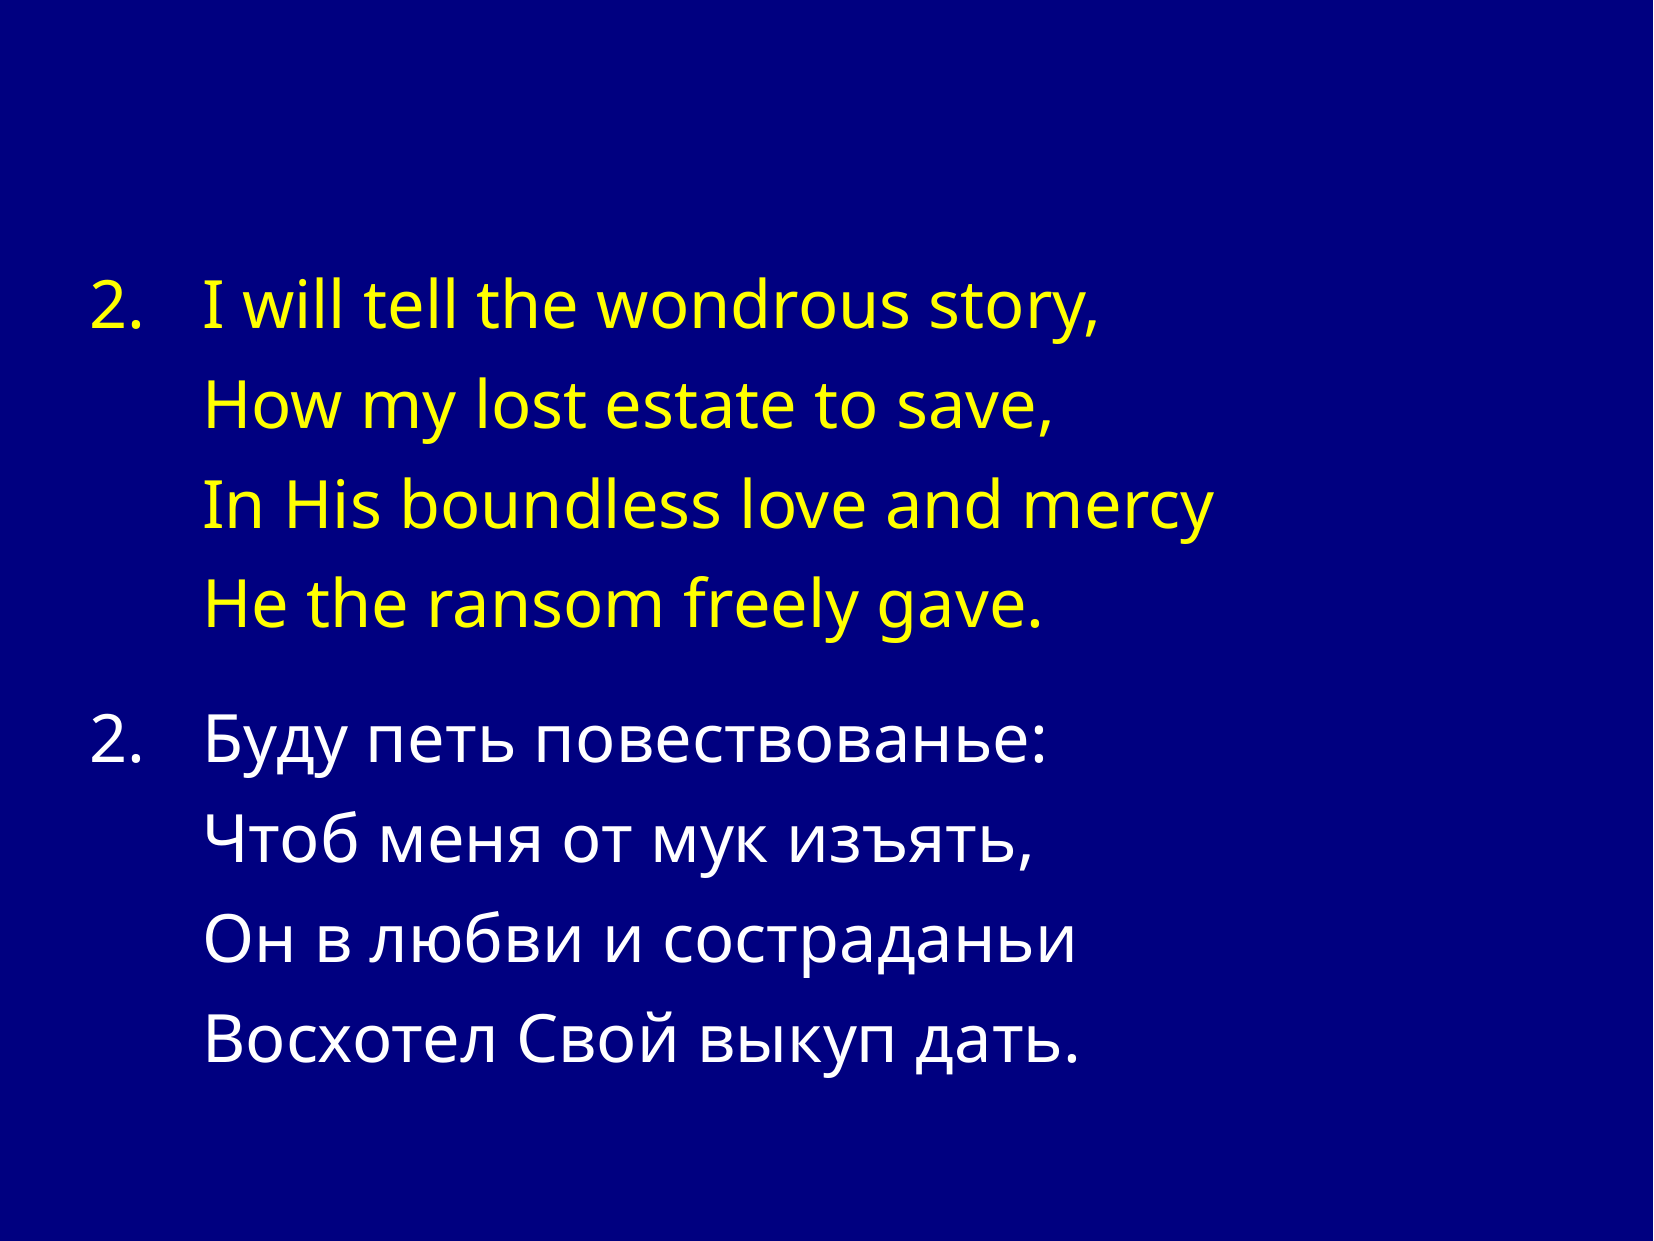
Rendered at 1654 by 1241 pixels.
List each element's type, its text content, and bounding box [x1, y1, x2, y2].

text_box 2. I will tell the wondrous story, How my lost estate to save, In His boundless love and mercy He the ransom freely gave. [75, 150, 1576, 638]
text_box 2. Буду петь повествованье: Чтоб меня от мук изъять, Он в любви и состраданьи Восхотел Свой выкуп дать. [75, 675, 1576, 1163]
